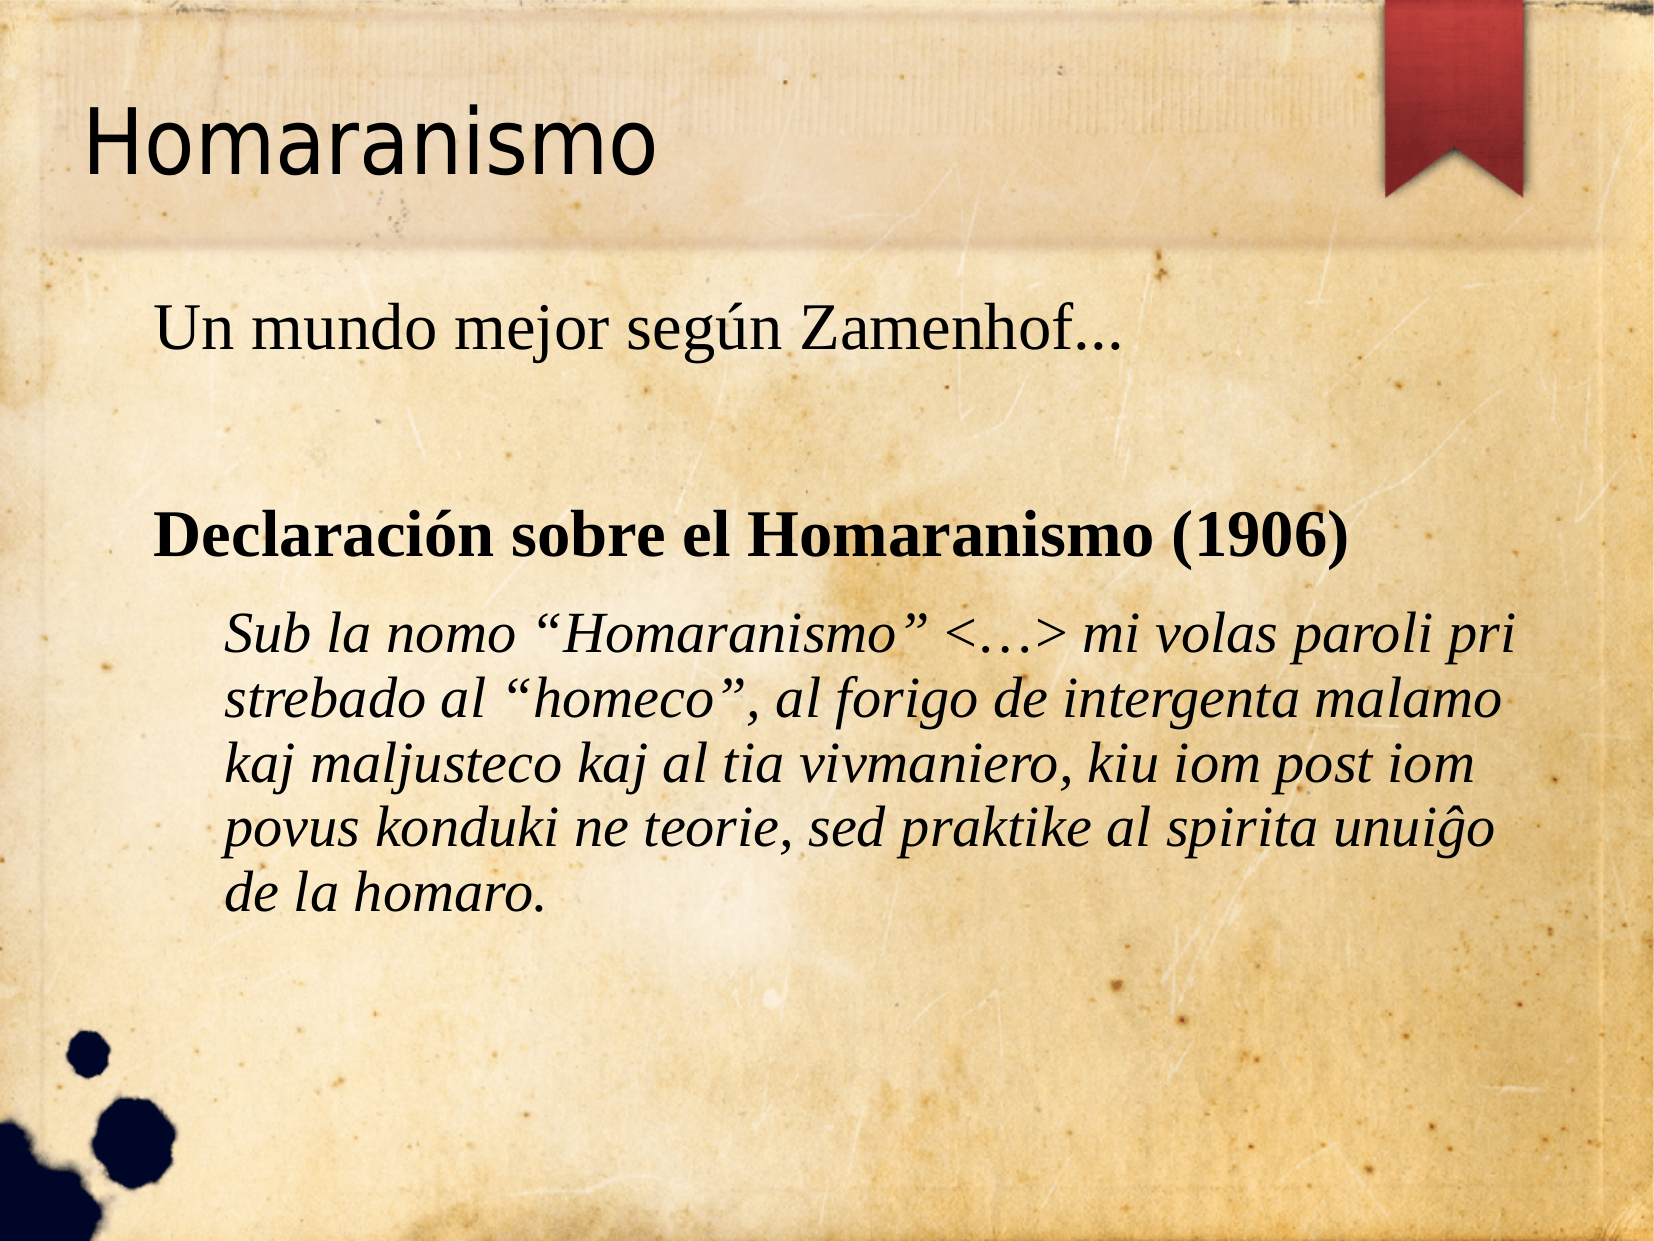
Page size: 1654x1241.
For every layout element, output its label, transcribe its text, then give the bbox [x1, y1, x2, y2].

title Homaranismo [82, 49, 1347, 237]
list Un mundo mejor según Zamenhof... Declaración sobre el Homaranismo (1906) Sub la nomo “Homaranismo” <…> mi volas paroli pri strebado al “homeco”, al forigo de intergenta malamo kaj maljusteco kaj al tia vivmaniero, kiu iom post iom povus konduki ne teorie, sed praktike al spirita unuiĝo de la homaro. [82, 290, 1538, 1010]
picture [0, 0, 1654, 1241]
